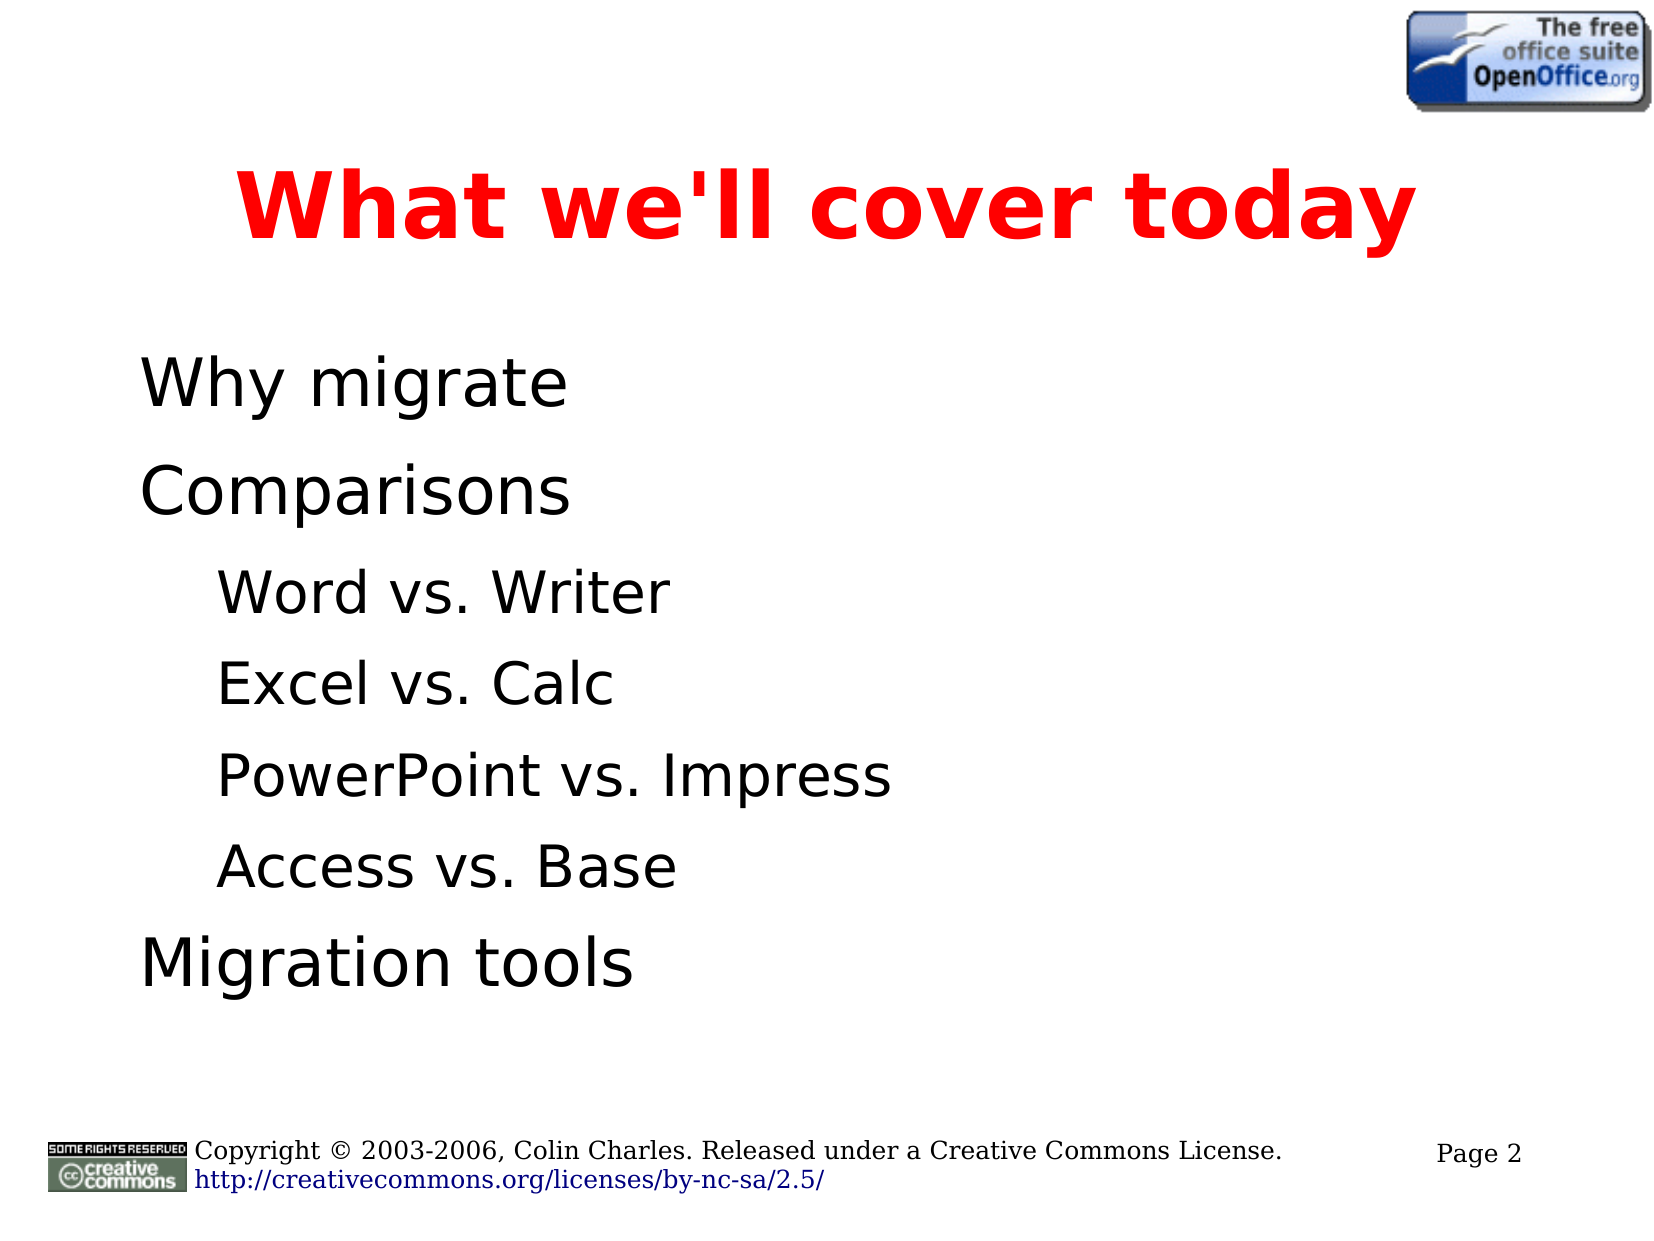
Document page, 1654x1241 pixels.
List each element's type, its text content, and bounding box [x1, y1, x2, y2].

title What we'll cover today [121, 102, 1534, 311]
picture [48, 1142, 187, 1192]
list Why migrate Comparisons Word vs. Writer Excel vs. Calc PowerPoint vs. Impress Access vs. Base Migration tools [121, 344, 1534, 1127]
picture [1403, 0, 1654, 125]
